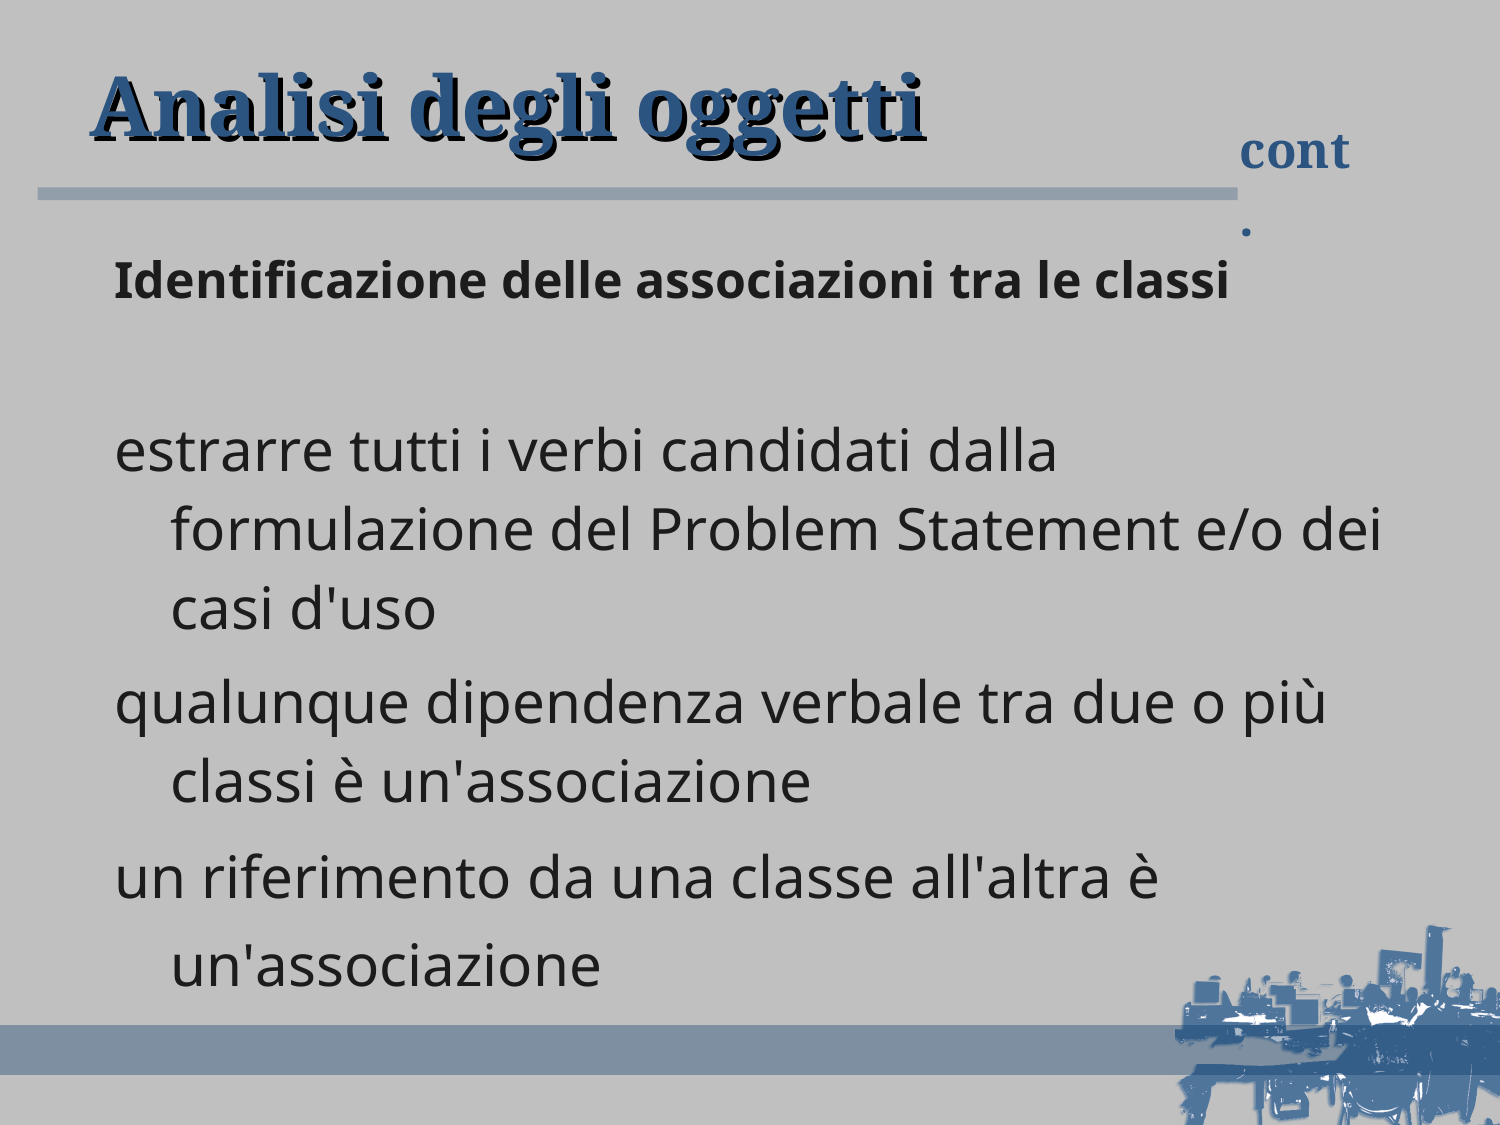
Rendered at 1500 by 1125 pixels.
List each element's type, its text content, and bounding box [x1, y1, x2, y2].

text_box cont. [1224, 137, 1375, 230]
list Identificazione delle associazioni tra le classi estrarre tutti i verbi candidati dalla formulazione del Problem Statement e/o dei casi d'uso qualunque dipendenza verbale tra due o più classi è un'associazione un riferimento da una classe all'altra è un'associazione [99, 237, 1425, 1006]
title Analisi degli oggetti [75, 35, 1426, 174]
